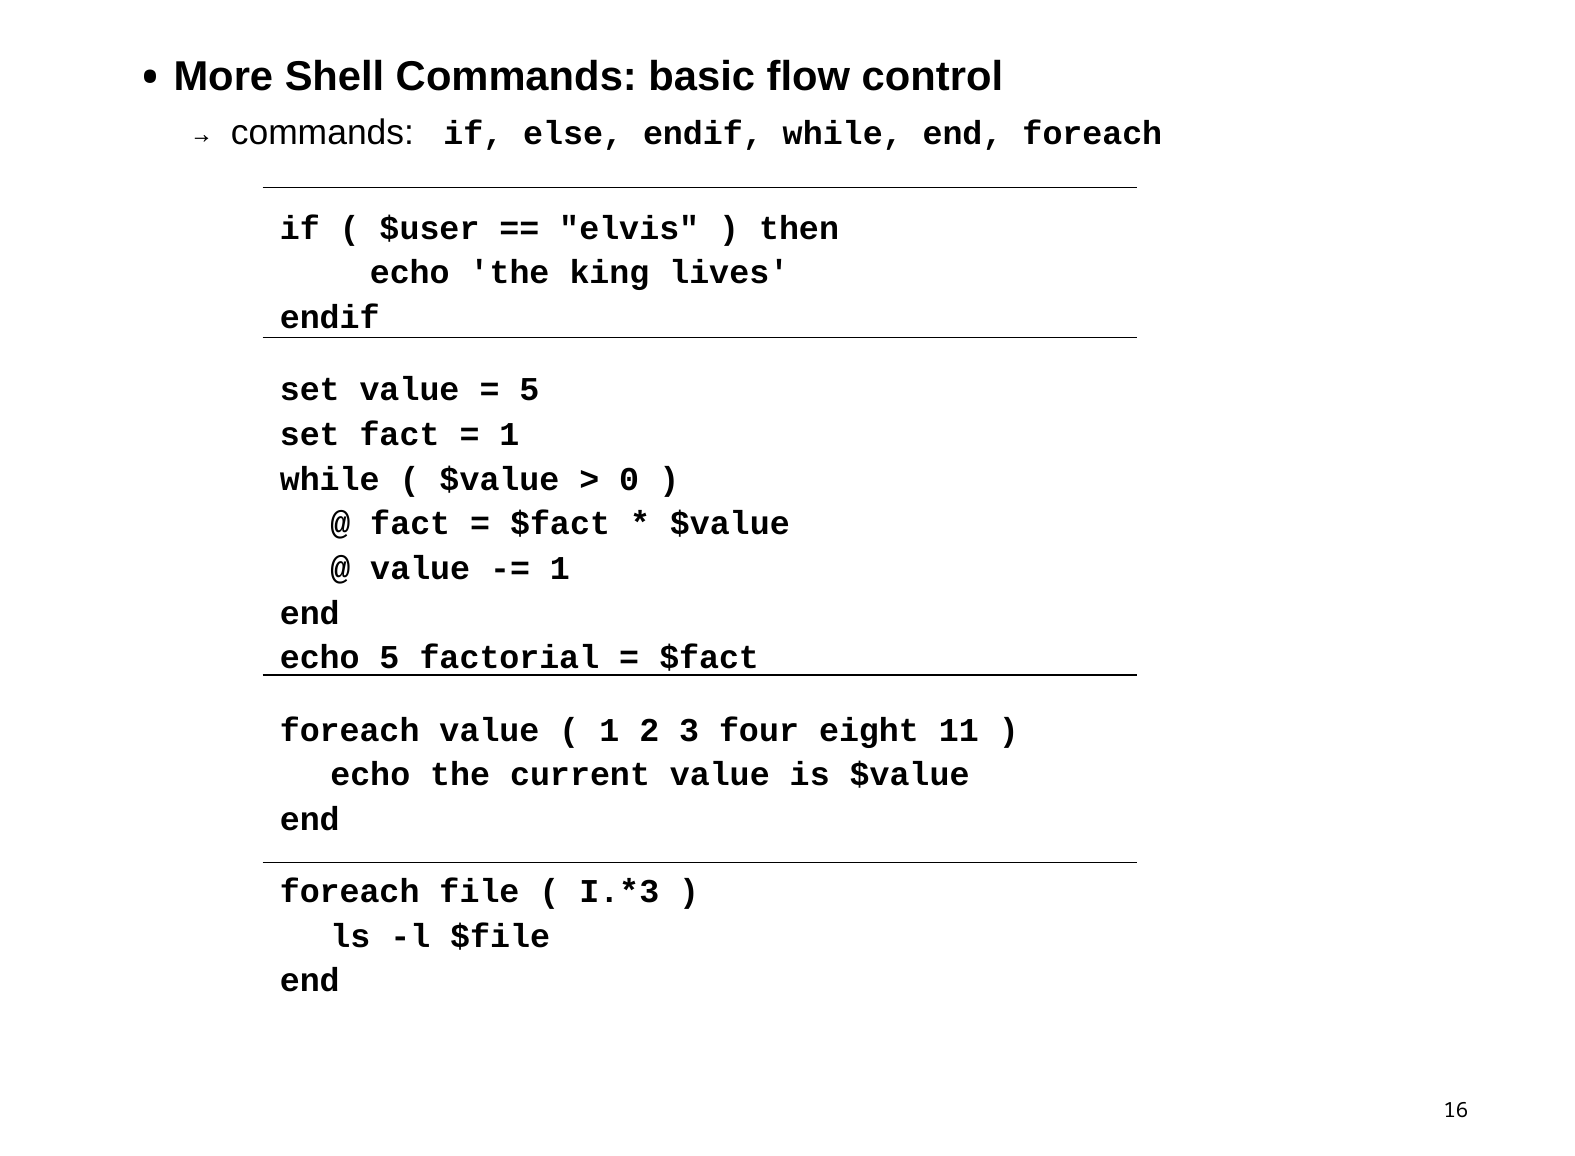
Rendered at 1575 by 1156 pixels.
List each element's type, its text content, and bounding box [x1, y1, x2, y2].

list More Shell Commands: basic flow control commands: if, else, endif, while, end, foreach if ( $user == "elvis" ) then echo 'the king lives' endif set value = 5 set fact = 1 while ( $value > 0 ) @ fact = $fact * $value @ value -= 1 end echo 5 factorial = $fact foreach value ( 1 2 3 four eight 11 ) echo the current value is $value end foreach file ( I.*3 ) ls -l $file end [118, 40, 1513, 1091]
